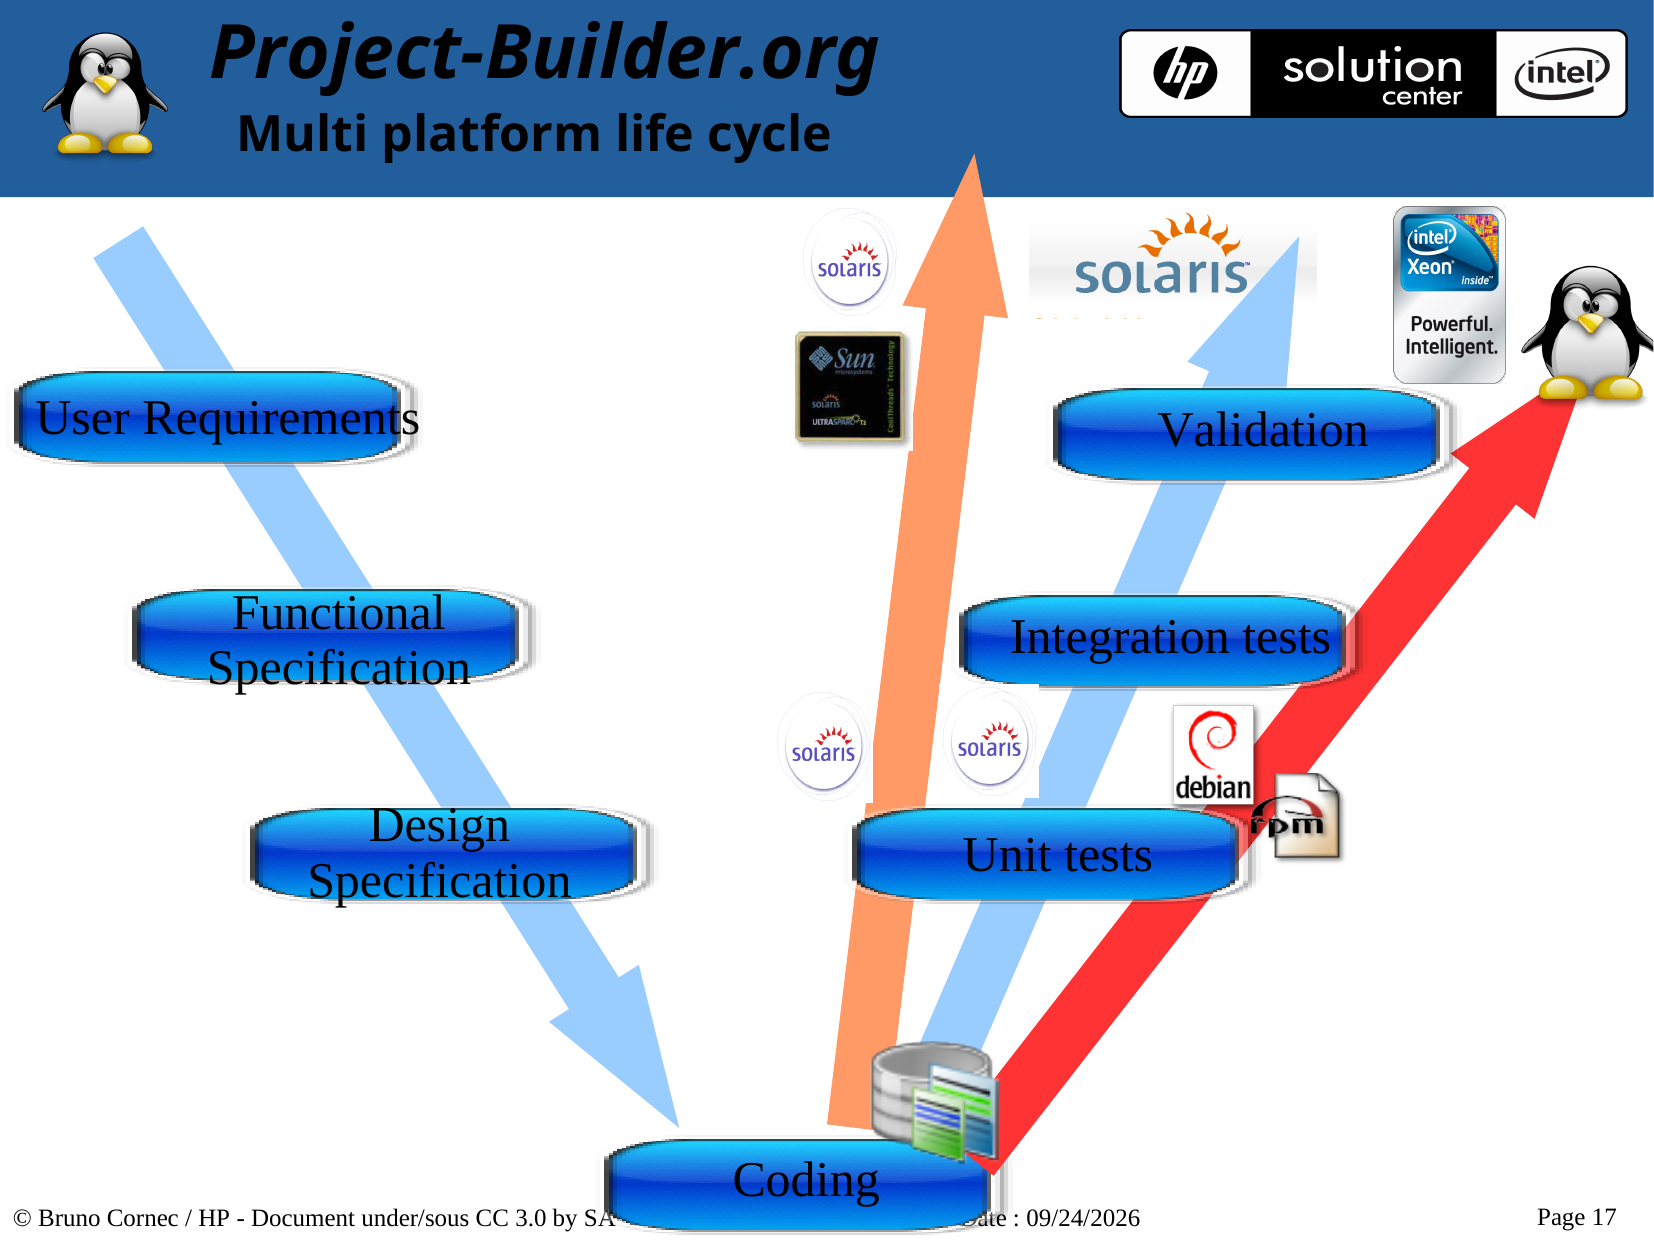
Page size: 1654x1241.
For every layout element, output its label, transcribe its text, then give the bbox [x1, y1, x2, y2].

picture [42, 29, 168, 167]
title Multi platform life cycle [236, 53, 1317, 215]
picture [1521, 262, 1654, 414]
picture [596, 1041, 1022, 1239]
text_box Functional Specification [206, 584, 472, 696]
picture [124, 584, 206, 690]
picture [1119, 29, 1628, 118]
text_box Integration tests [1009, 608, 1333, 720]
picture [799, 205, 899, 318]
picture [789, 326, 913, 451]
picture [773, 689, 1347, 908]
text_box Validation [1157, 401, 1405, 513]
picture [472, 584, 550, 690]
picture [573, 803, 668, 908]
text_box Unit tests [962, 827, 1240, 938]
text_box Coding [732, 1151, 881, 1241]
picture [939, 590, 1377, 798]
picture [6, 366, 432, 471]
text_box Design Specification [307, 797, 573, 909]
text_box User Requirements [35, 389, 422, 446]
picture [1029, 215, 1317, 319]
picture [1045, 206, 1506, 489]
picture [242, 803, 307, 908]
